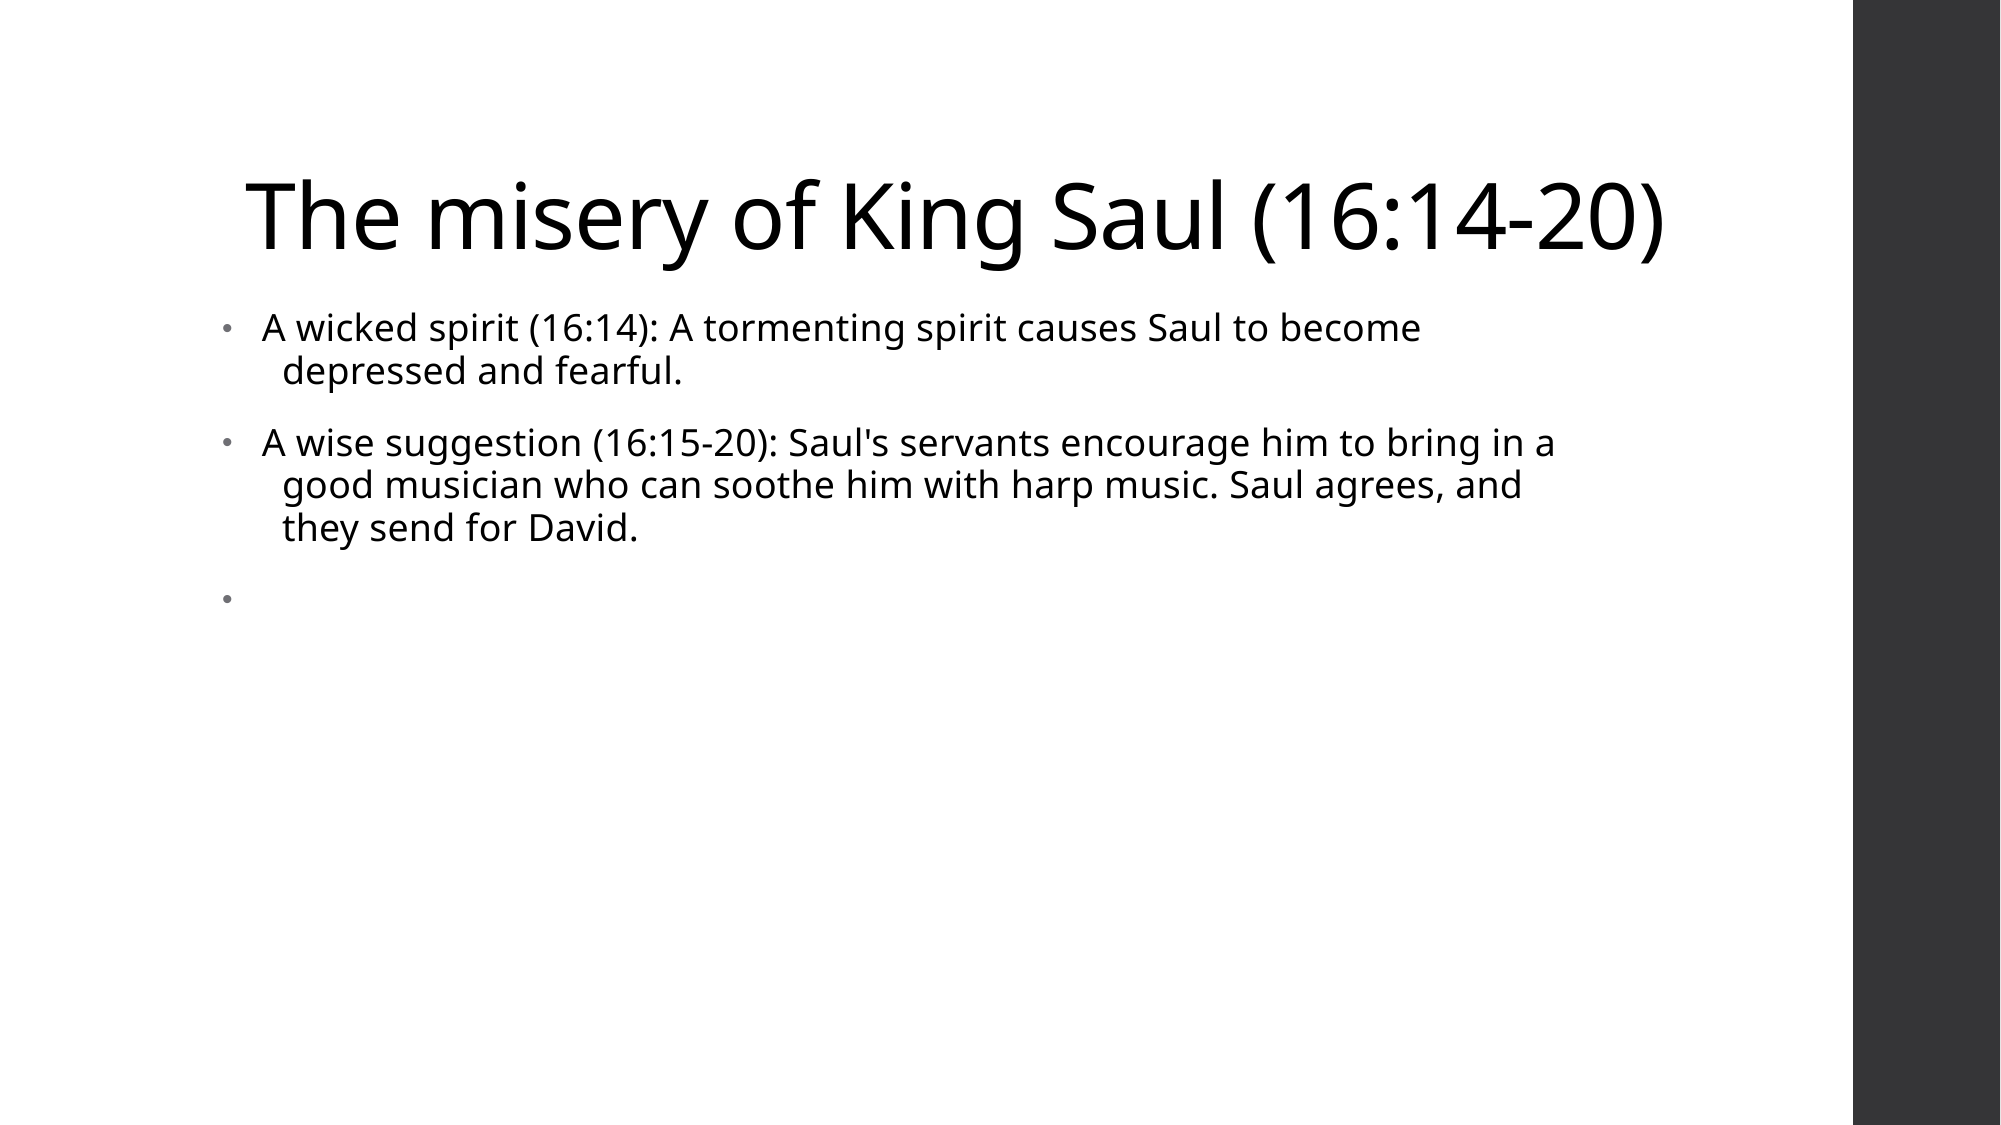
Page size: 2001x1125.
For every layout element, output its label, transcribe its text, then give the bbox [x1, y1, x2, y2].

title The misery of King Saul (16:14-20) [206, 60, 1797, 278]
list A wicked spirit (16:14): A tormenting spirit causes Saul to become depressed and fearful. A wise suggestion (16:15-20): Saul's servants encourage him to bring in a good musician who can soothe him with harp music. Saul agrees, and they send for David. [206, 299, 1617, 1014]
